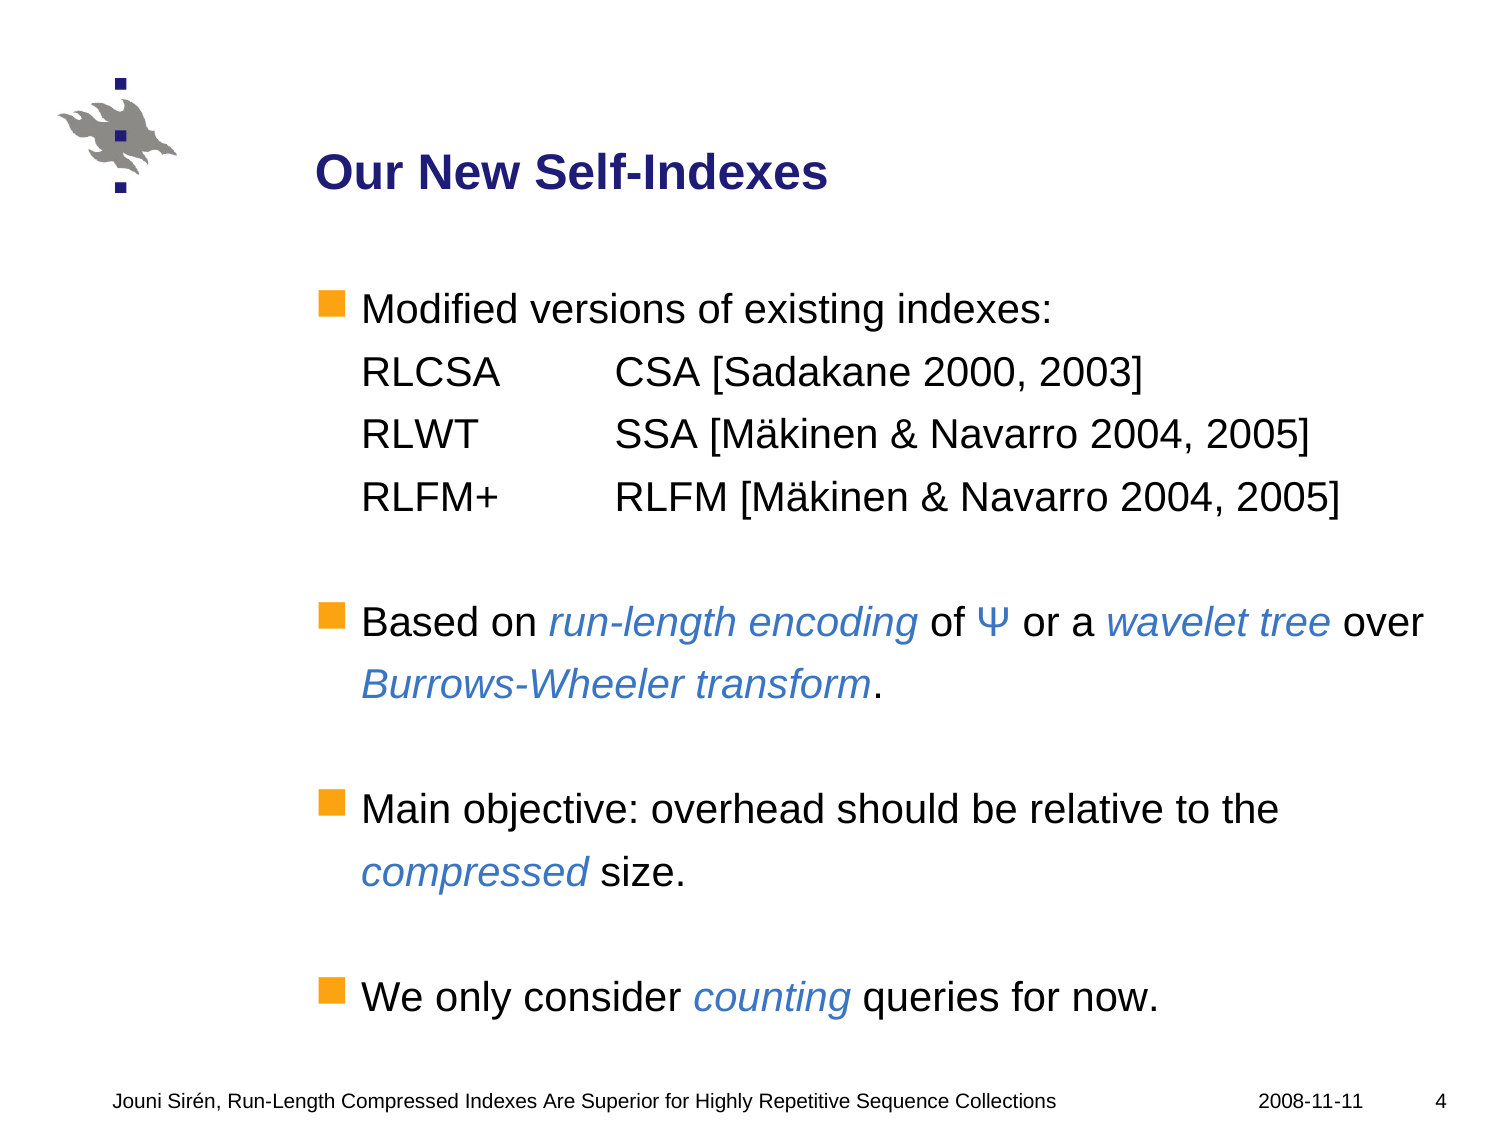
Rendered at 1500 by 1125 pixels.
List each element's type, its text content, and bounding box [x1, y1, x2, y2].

title Our New Self-Indexes [299, 24, 1450, 209]
picture [57, 78, 177, 193]
list Modified versions of existing indexes: RLCSA CSA [Sadakane 2000, 2003] RLWT SSA [Mäkinen & Navarro 2004, 2005] RLFM+ RLFM [Mäkinen & Navarro 2004, 2005] Based on run-length encoding of Ψ or a wavelet tree over Burrows-Wheeler transform. Main objective: overhead should be relative to the compressed size. We only consider counting queries for now. [299, 262, 1450, 1076]
